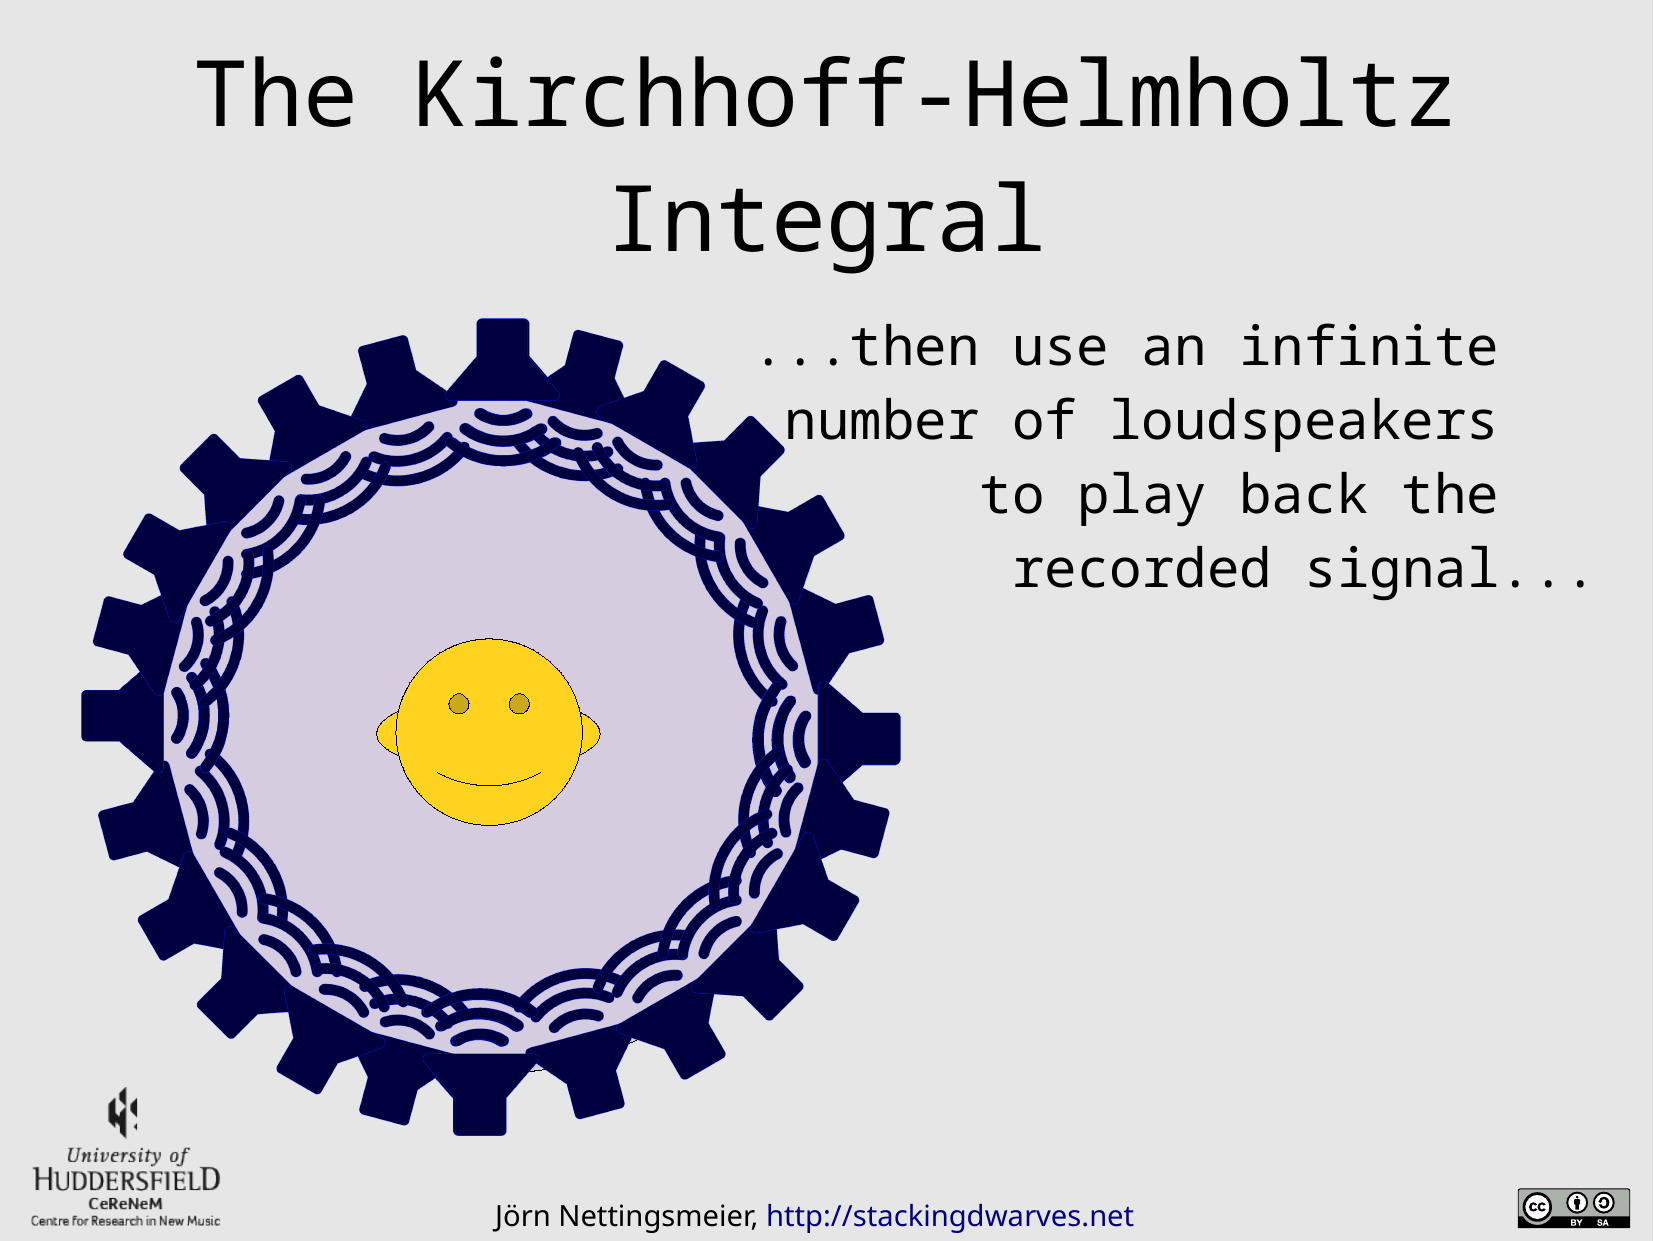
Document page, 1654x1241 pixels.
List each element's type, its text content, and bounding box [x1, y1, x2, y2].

picture [31, 1087, 222, 1229]
picture [70, 307, 912, 1148]
title The Kirchhoff-Helmholtz Integral [82, 45, 1571, 261]
text_box ...then use an infinite number of loudspeakers to play back the recorded signal... [674, 300, 1612, 567]
text_box [234, 471, 747, 983]
